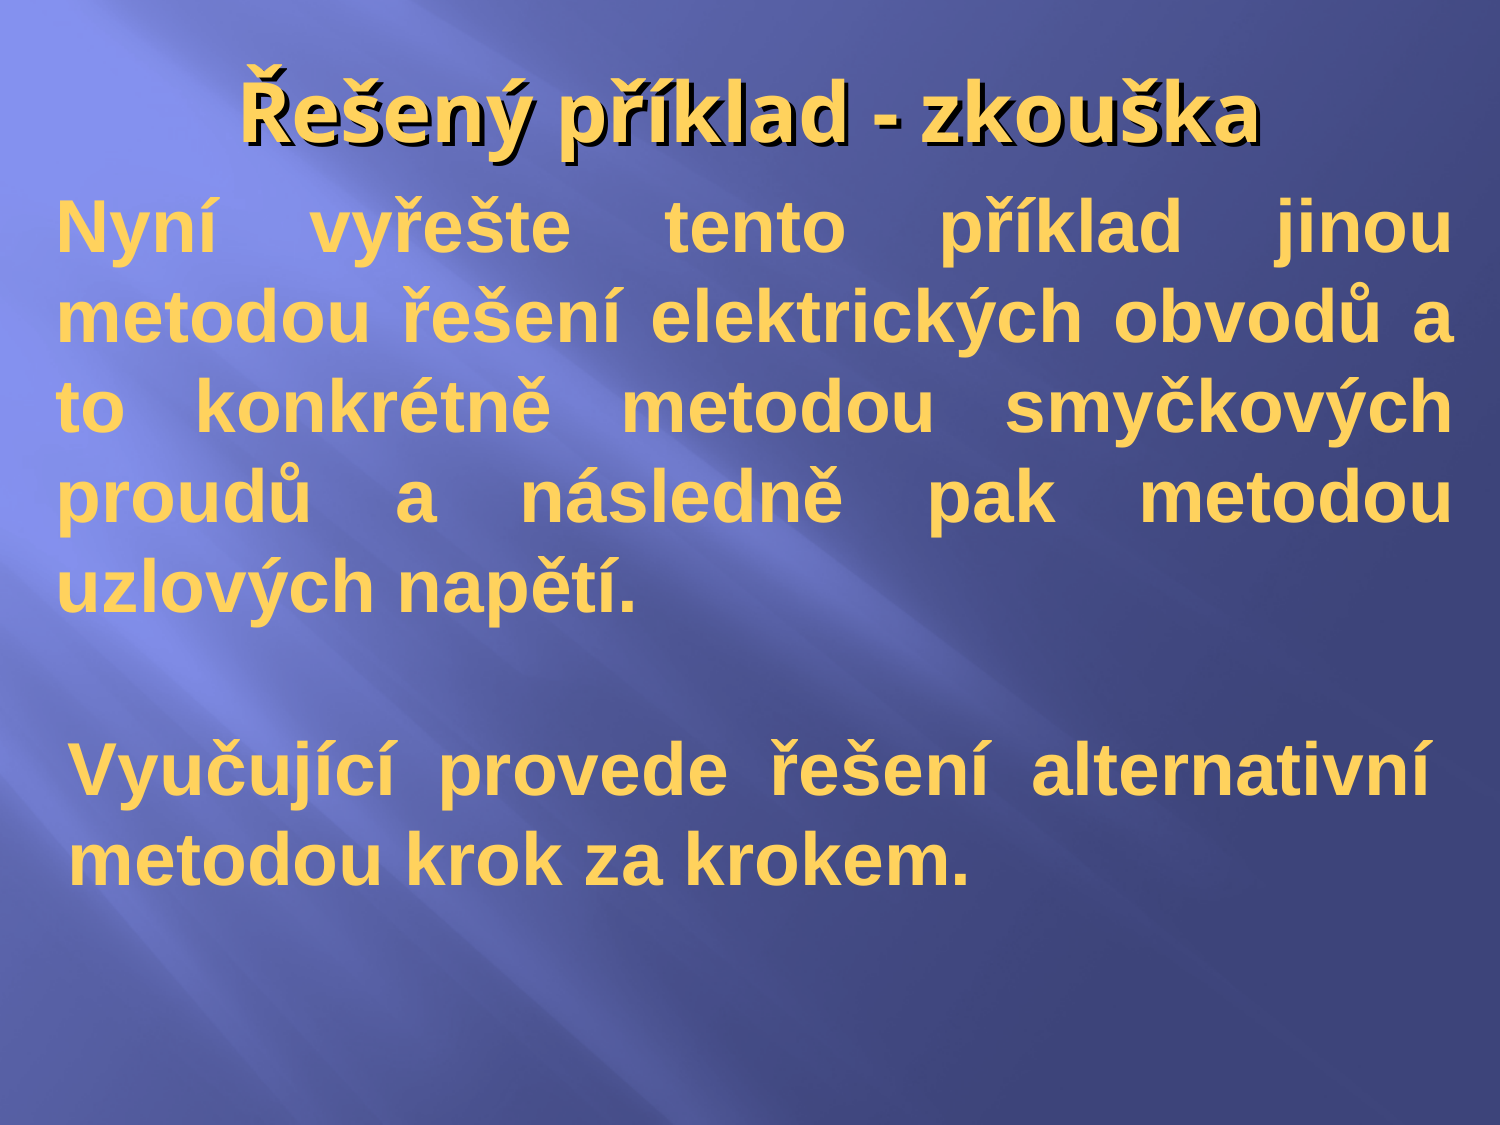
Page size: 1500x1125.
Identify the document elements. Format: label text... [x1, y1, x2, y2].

picture [0, 0, 1500, 1125]
text_box Nyní vyřešte tento příklad jinou metodou řešení elektrických obvodů a to konkrétně metodou smyčkových proudů a následně pak metodou uzlových napětí. [41, 172, 1471, 634]
title Řešený příklad - zkouška [75, 45, 1426, 172]
text_box Vyučující provede řešení alternativní metodou krok za krokem. [53, 680, 1447, 941]
